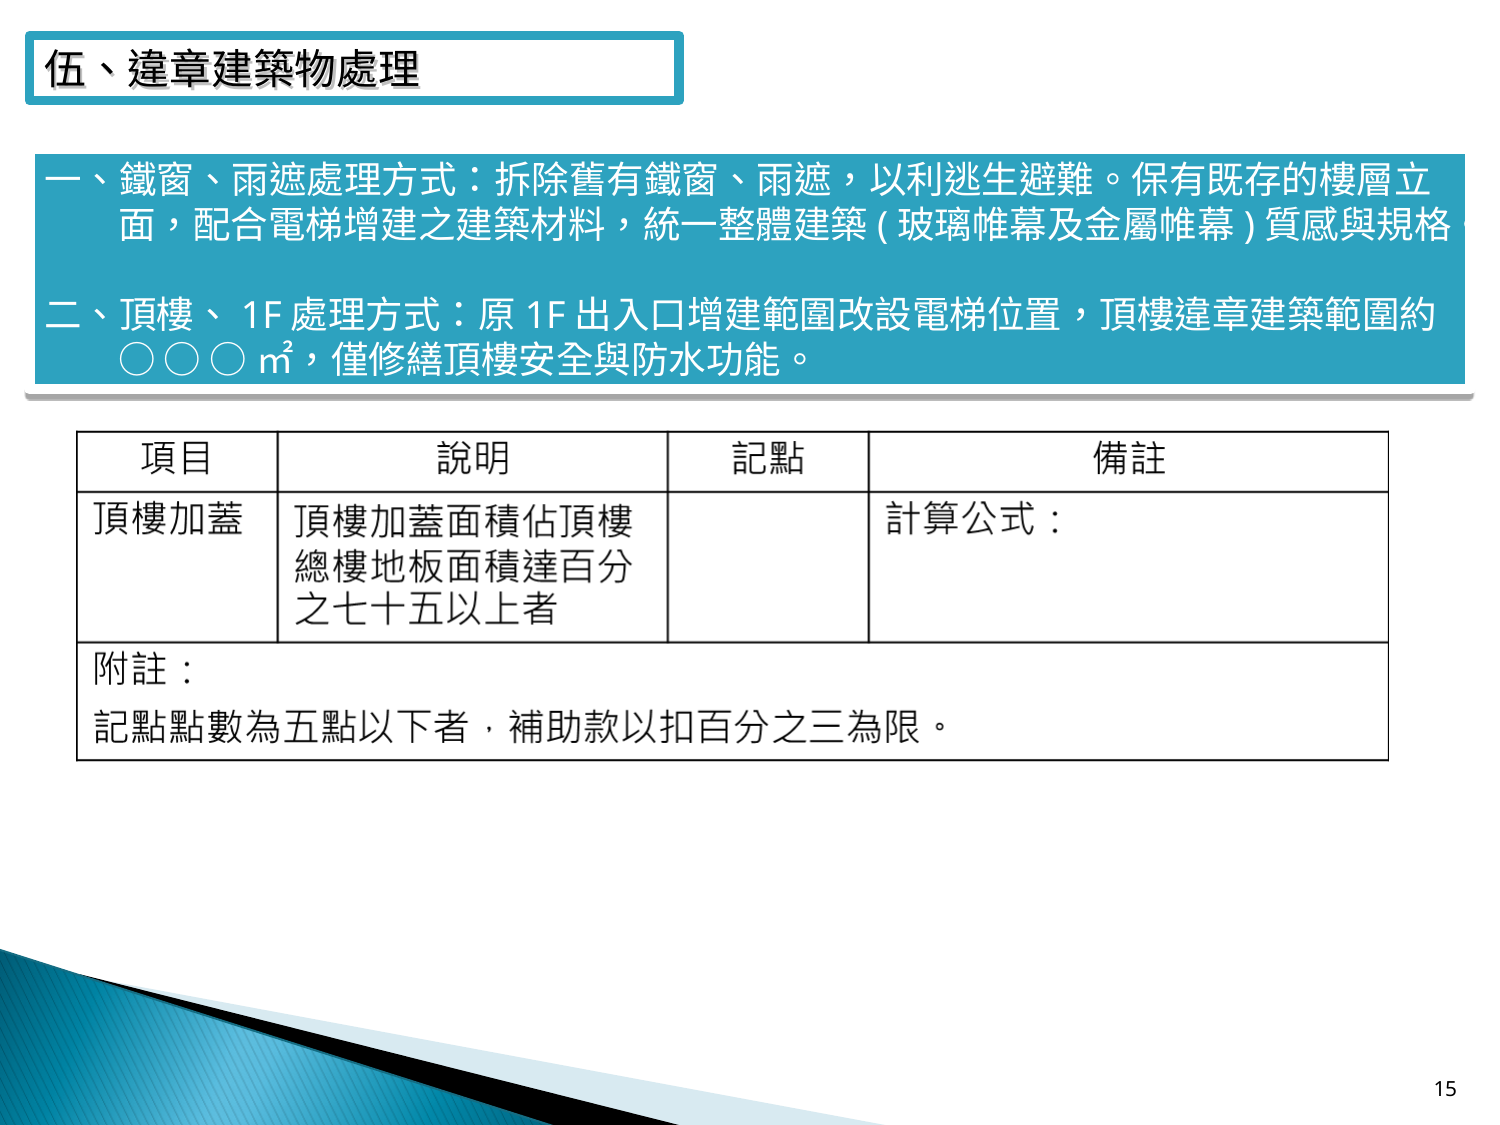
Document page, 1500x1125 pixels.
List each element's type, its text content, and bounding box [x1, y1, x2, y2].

text_box 一、鐵窗、雨遮處理方式：拆除舊有鐵窗、雨遮，以利逃生避難。保有既存的樓層立面，配合電梯增建之建築材料，統一整體建築(玻璃帷幕及金屬帷幕)質感與規格。 二、頂樓、1F處理方式：原1F出入口增建範圍改設電梯位置，頂樓違章建築範圍約○ ○ ○ ㎡，僅修繕頂樓安全與防水功能。 [29, 149, 1471, 389]
text_box 伍、違章建築物處理 [29, 36, 679, 101]
picture [76, 425, 1389, 775]
text_box 15 [1418, 1051, 1479, 1112]
